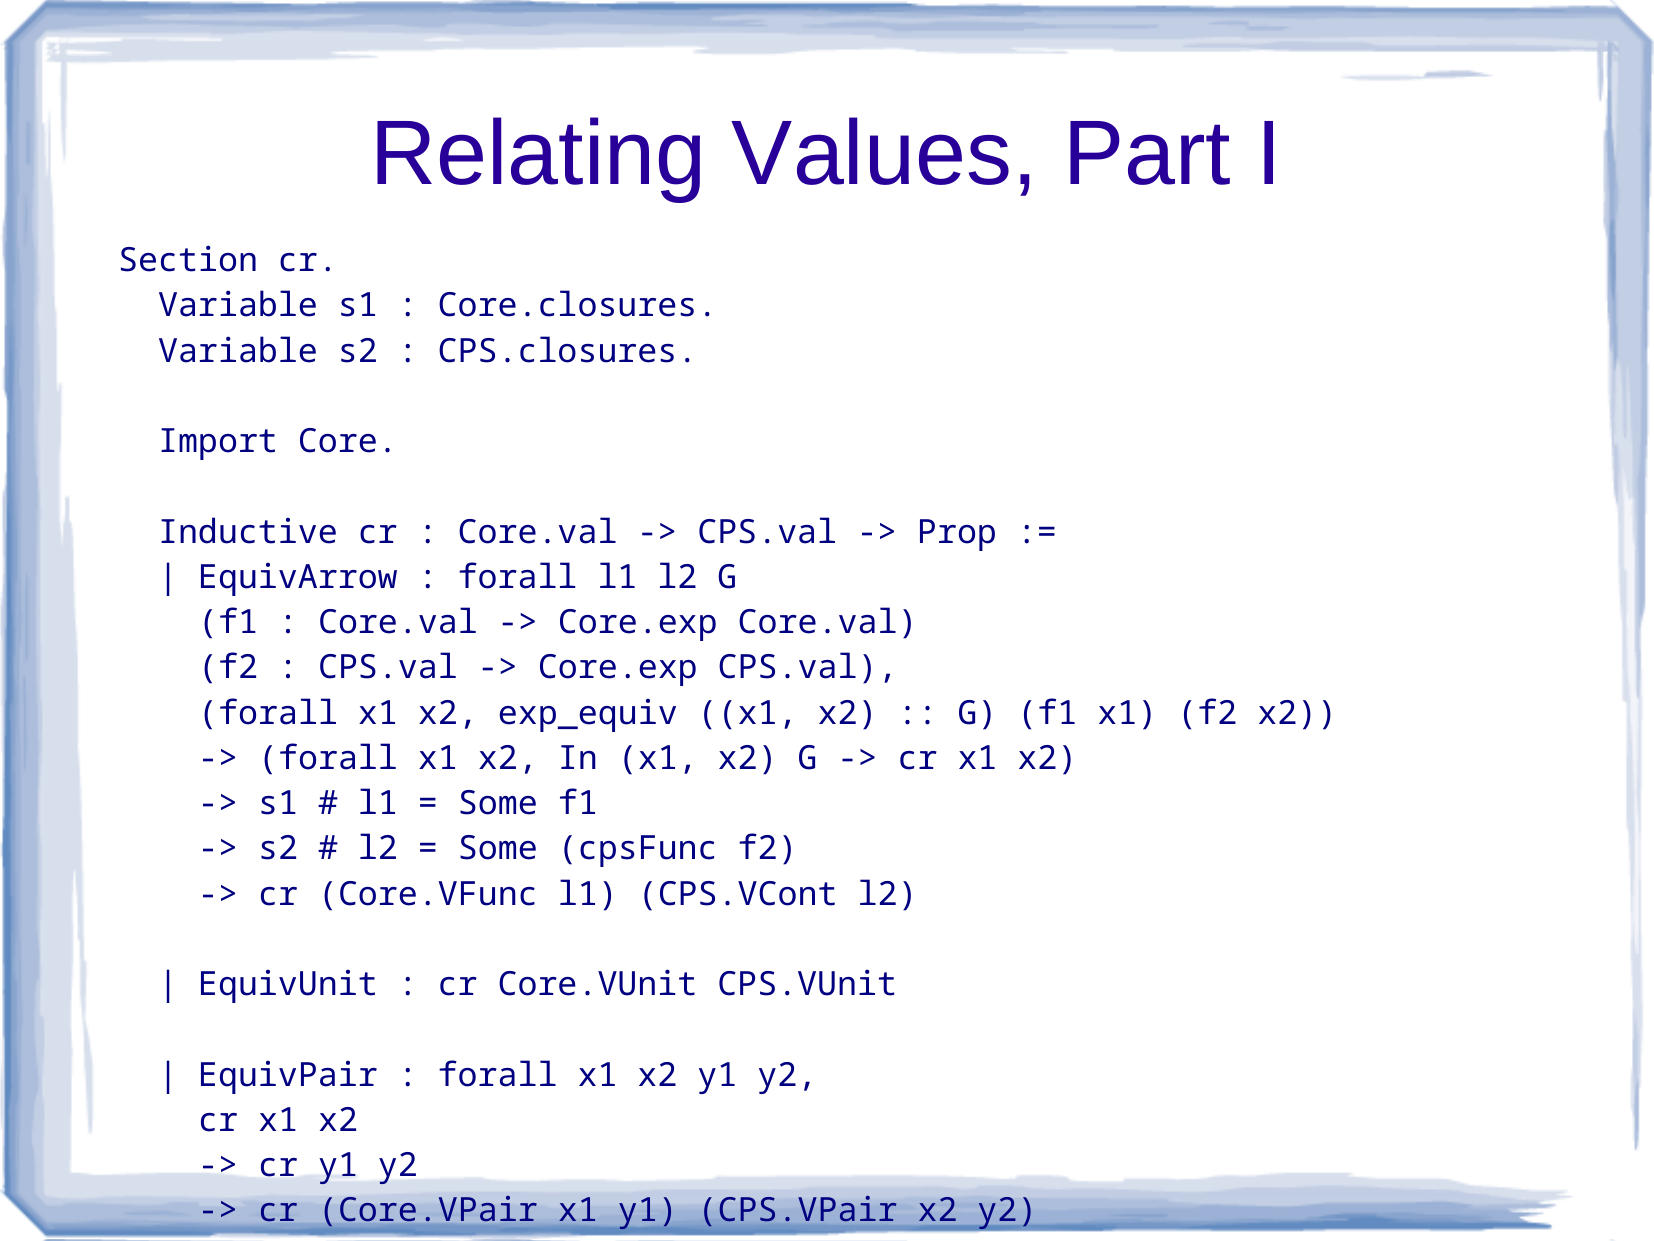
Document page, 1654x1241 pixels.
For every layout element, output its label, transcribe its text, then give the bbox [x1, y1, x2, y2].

title Relating Values, Part I [82, 49, 1571, 257]
picture [0, 0, 1654, 1241]
list Section cr. Variable s1 : Core.closures. Variable s2 : CPS.closures. Import Core. Inductive cr : Core.val -> CPS.val -> Prop := | EquivArrow : forall l1 l2 G (f1 : Core.val -> Core.exp Core.val) (f2 : CPS.val -> Core.exp CPS.val), (forall x1 x2, exp_equiv ((x1, x2) :: G) (f1 x1) (f2 x2)) -> (forall x1 x2, In (x1, x2) G -> cr x1 x2) -> s1 # l1 = Some f1 -> s2 # l2 = Some (cpsFunc f2) -> cr (Core.VFunc l1) (CPS.VCont l2) | EquivUnit : cr Core.VUnit CPS.VUnit | EquivPair : forall x1 x2 y1 y2, cr x1 x2 -> cr y1 y2 -> cr (Core.VPair x1 y1) (CPS.VPair x2 y2) [118, 236, 1571, 1089]
